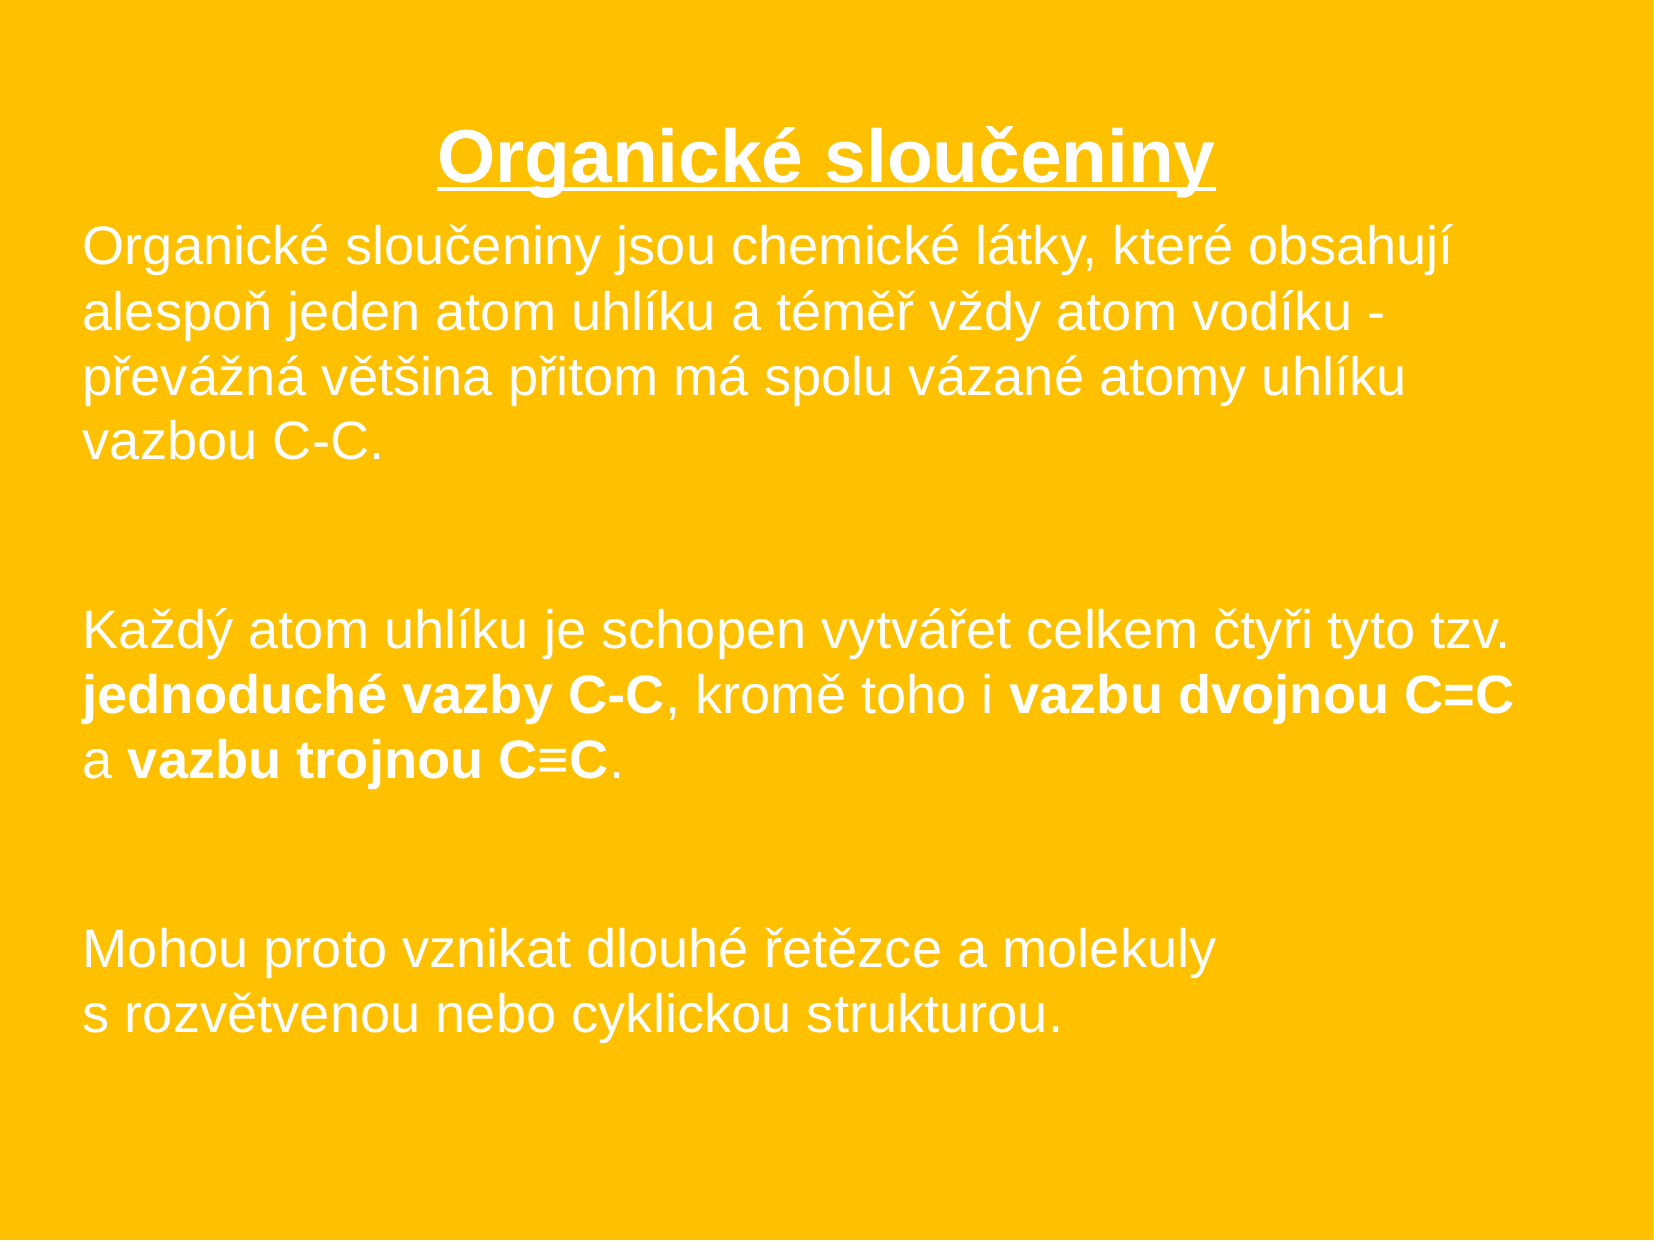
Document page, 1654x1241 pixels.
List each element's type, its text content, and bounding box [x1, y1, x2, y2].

subtitle Organické sloučeniny jsou chemické látky, které obsahují alespoň jeden atom uhlíku a téměř vždy atom vodíku - převážná většina přitom má spolu vázané atomy uhlíku vazbou C-C. Každý atom uhlíku je schopen vytvářet celkem čtyři tyto tzv. jednoduché vazby C-C, kromě toho i vazbu dvojnou C=C a vazbu trojnou C≡C. Mohou proto vznikat dlouhé řetězce a molekuly s rozvětvenou nebo cyklickou strukturou. [82, 210, 1571, 1030]
title Organické sloučeniny [82, 49, 1571, 210]
